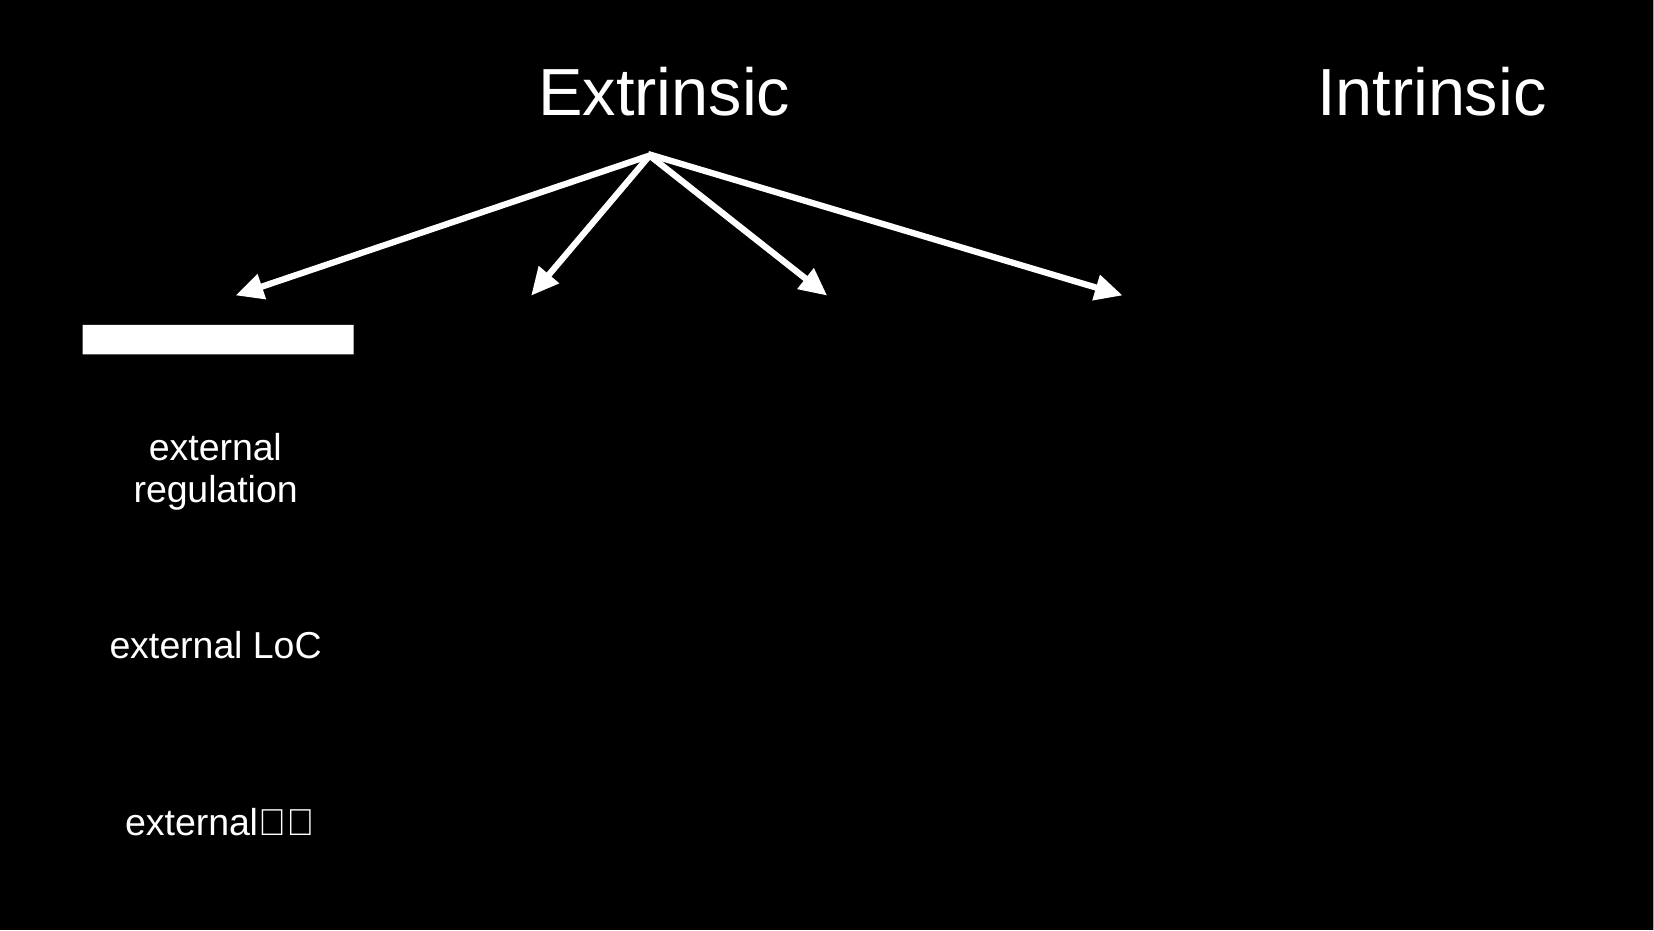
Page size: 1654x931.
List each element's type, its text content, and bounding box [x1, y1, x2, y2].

list external🥕🏒 [87, 759, 353, 886]
list Intrinsic [1299, 29, 1565, 156]
list external LoC [82, 582, 349, 709]
list external regulation [82, 405, 349, 532]
text_box [82, 324, 354, 355]
list Extrinsic [531, 29, 798, 156]
